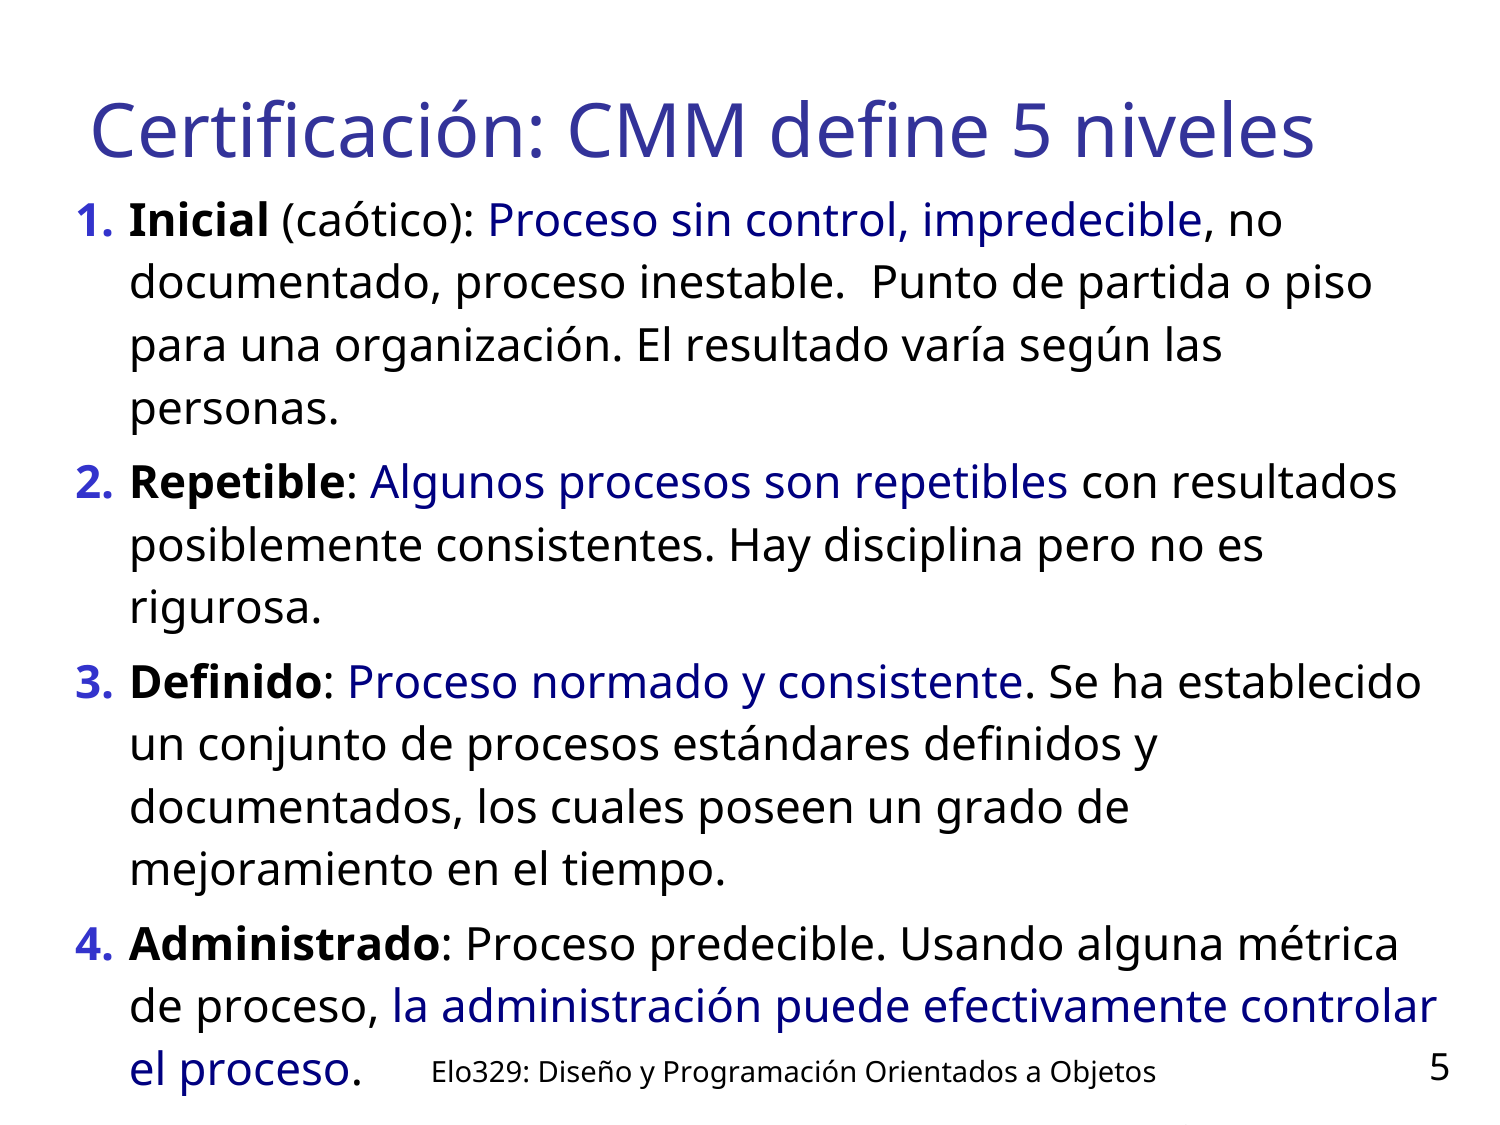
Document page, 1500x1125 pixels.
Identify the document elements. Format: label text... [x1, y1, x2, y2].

list Inicial (caótico): Proceso sin control, impredecible, no documentado, proceso inestable. Punto de partida o piso para una organización. El resultado varía según las personas. Repetible: Algunos procesos son repetibles con resultados posiblemente consistentes. Hay disciplina pero no es rigurosa. Definido: Proceso normado y consistente. Se ha establecido un conjunto de procesos estándares definidos y documentados, los cuales poseen un grado de mejoramiento en el tiempo. Administrado: Proceso predecible. Usando alguna métrica de proceso, la administración puede efectivamente controlar el proceso. Optimizado: Proceso en mejora permanente. El foco es la mejora continua del desempeño del proceso. [75, 187, 1446, 1036]
title Certificación: CMM define 5 niveles [75, 10, 1449, 188]
